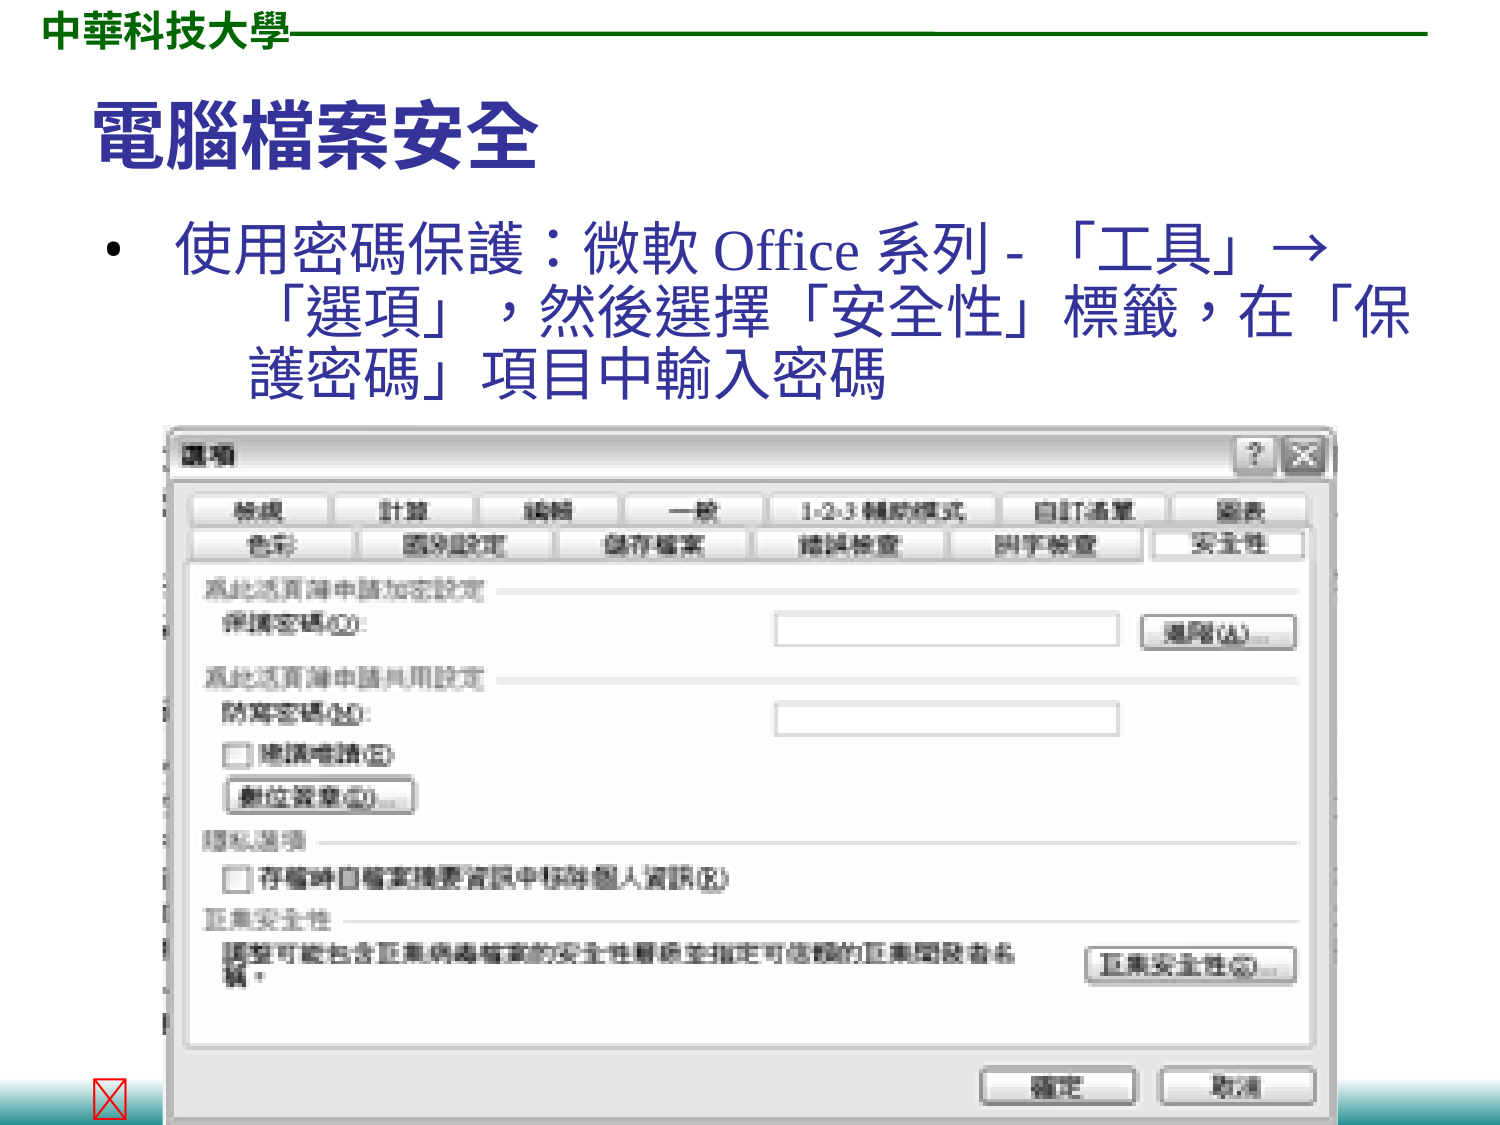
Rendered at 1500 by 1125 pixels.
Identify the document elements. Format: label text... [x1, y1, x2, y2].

picture [162, 425, 1338, 1125]
title 電腦檔案安全 [75, 50, 1426, 218]
list 使用密碼保護：微軟Office系列-「工具」→「選項」，然後選擇「安全性」標籤，在「保護密碼」項目中輸入密碼 [87, 212, 1438, 425]
